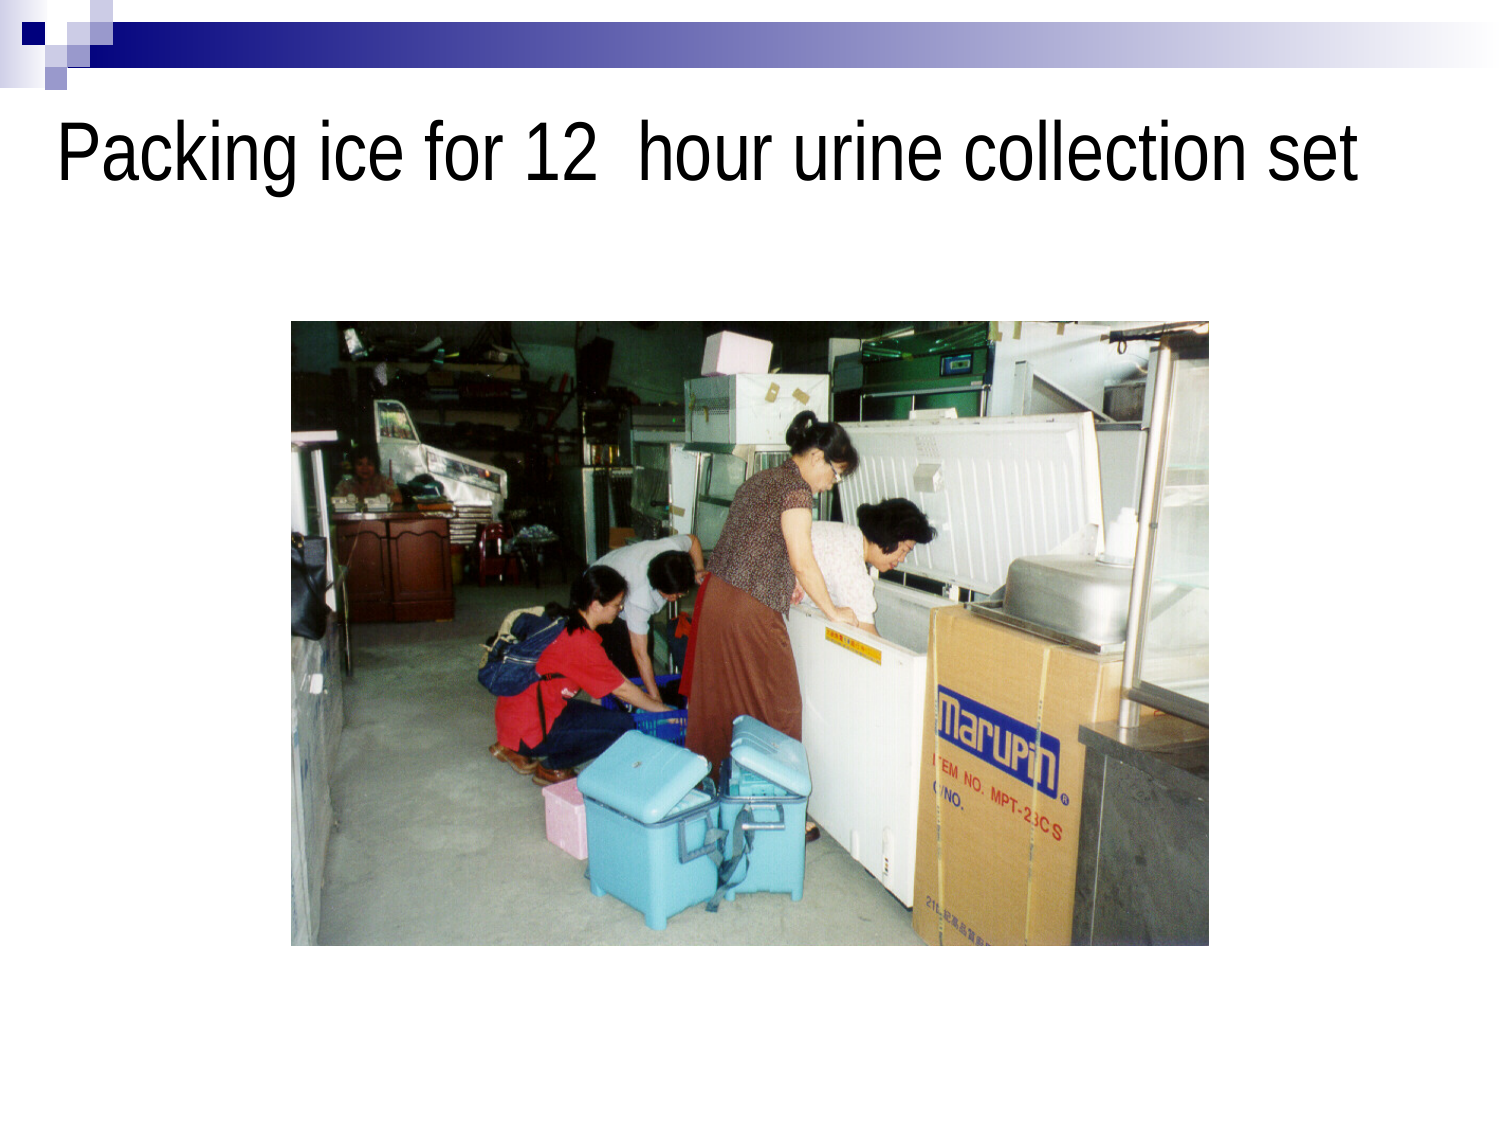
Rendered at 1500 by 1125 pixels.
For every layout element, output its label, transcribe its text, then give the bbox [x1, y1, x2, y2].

title Packing ice for 12 hour urine collection set [41, 75, 1459, 221]
picture [291, 321, 1209, 946]
